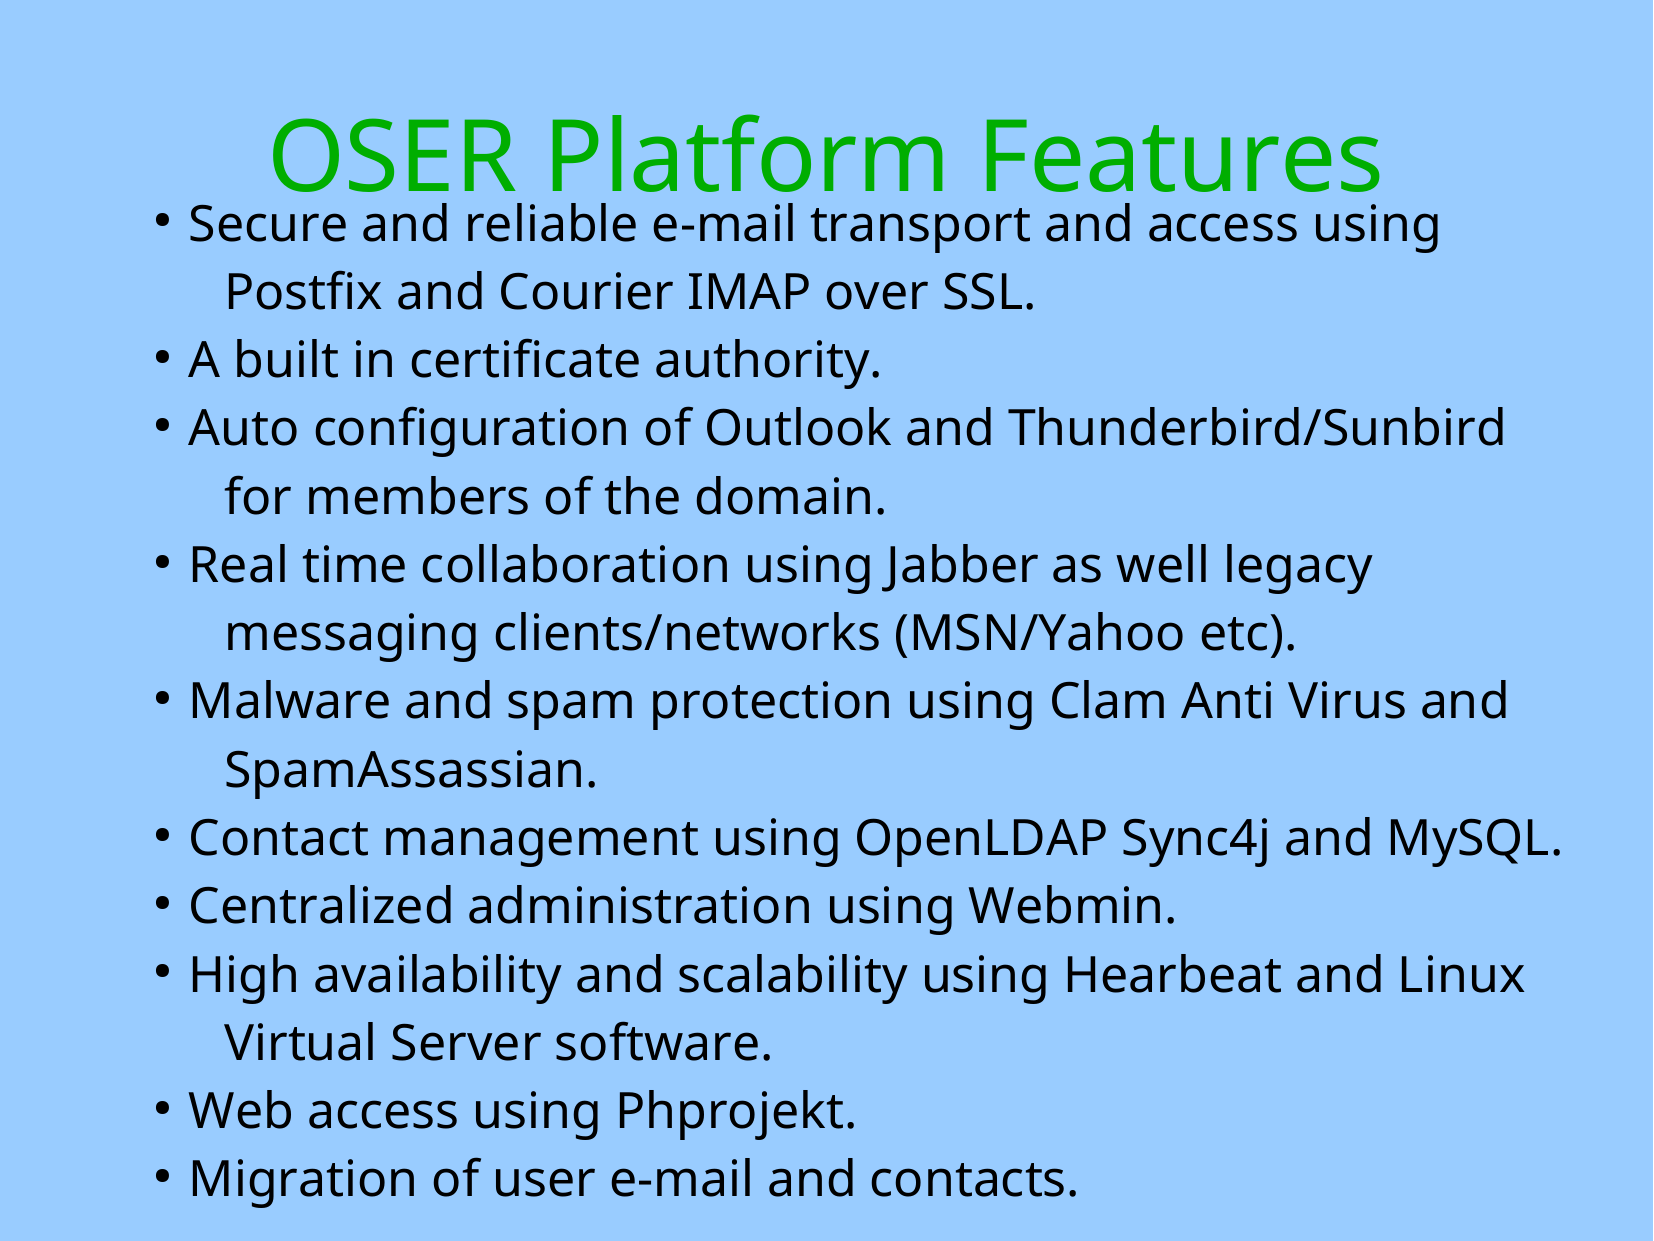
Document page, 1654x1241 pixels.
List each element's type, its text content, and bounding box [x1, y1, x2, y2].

title OSER Platform Features [82, 49, 1571, 257]
subtitle Secure and reliable e-mail transport and access using Postfix and Courier IMAP over SSL. A built in certificate authority. Auto configuration of Outlook and Thunderbird/Sunbird for members of the domain. Real time collaboration using Jabber as well legacy messaging clients/networks (MSN/Yahoo etc). Malware and spam protection using Clam Anti Virus and SpamAssassian. Contact management using OpenLDAP Sync4j and MySQL. Centralized administration using Webmin. High availability and scalability using Hearbeat and Linux Virtual Server software. Web access using Phprojekt. Migration of user e-mail and contacts. [82, 281, 1571, 1118]
